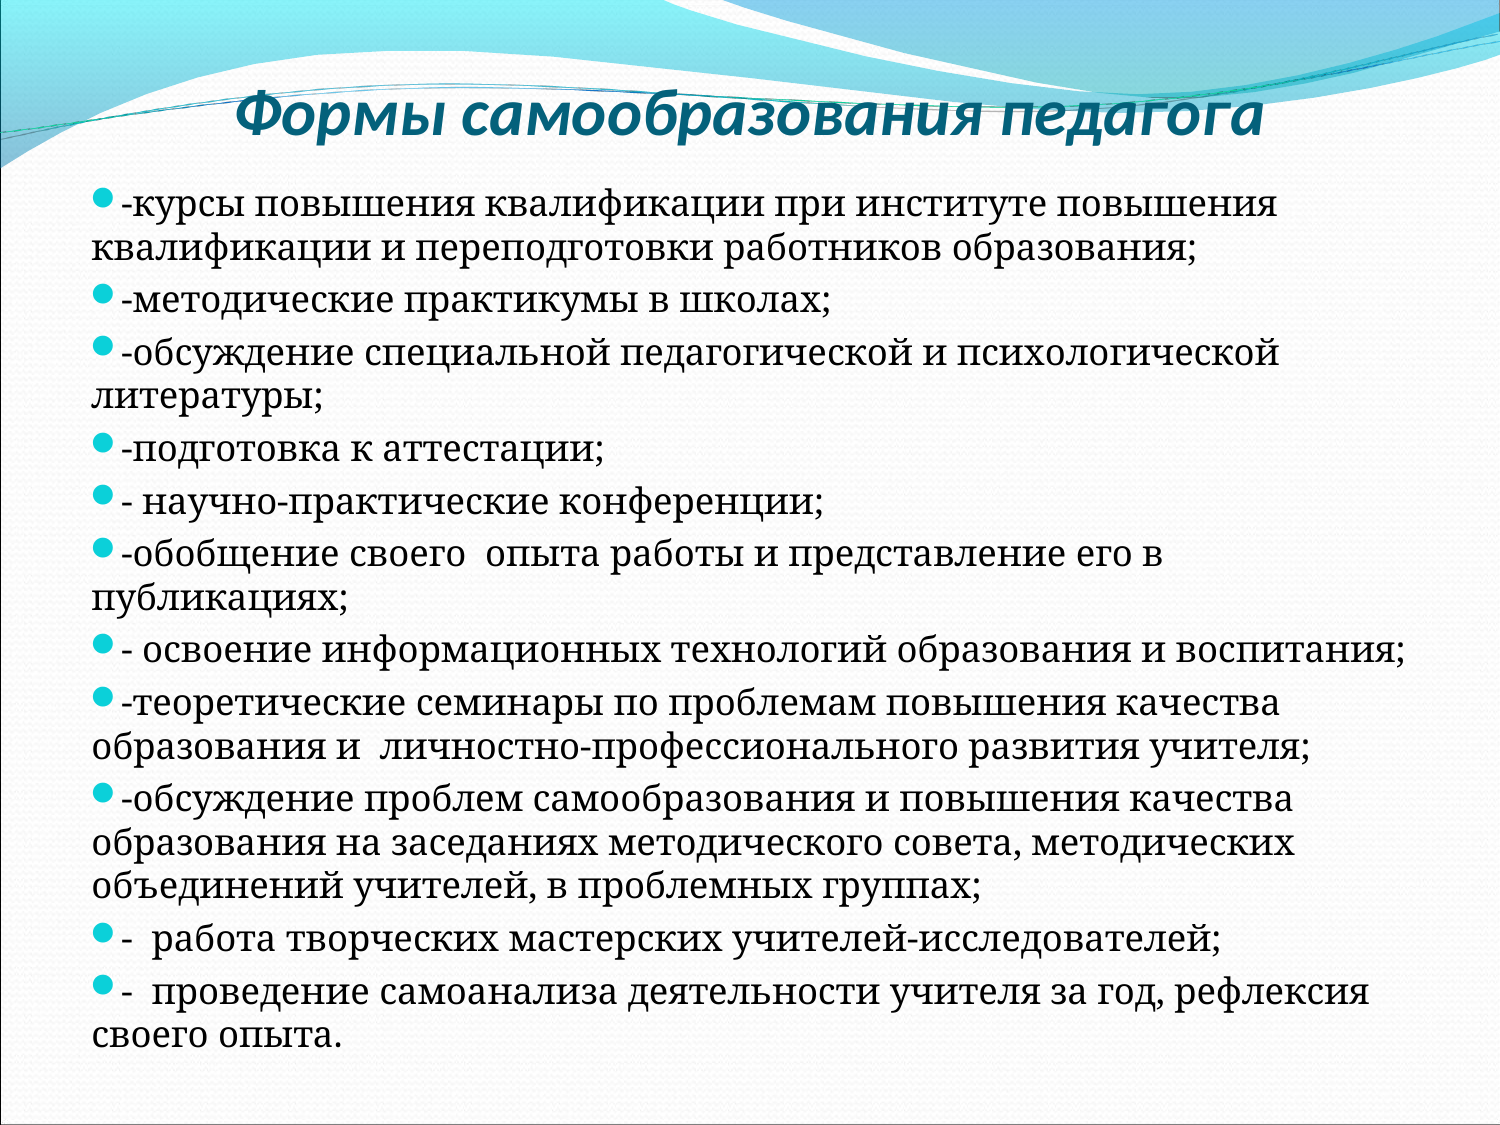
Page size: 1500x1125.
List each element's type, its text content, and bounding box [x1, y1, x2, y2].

picture [0, 0, 1500, 1125]
list -курсы повышения квалификации при институте повышения квалификации и переподготовки работников образования; -методические практикумы в школах; -обсуждение специальной педагогической и психологической литературы; -подготовка к аттестации; - научно-практические конференции; -обобщение своего опыта работы и представление его в публикациях; - освоение информационных технологий образования и воспитания; -теоретические семинары по проблемам повышения качества образования и личностно-профессионального развития учителя; -обсуждение проблем самообразования и повышения качества образования на заседаниях методического совета, методических объединений учителей, в проблемных группах; - работа творческих мастерских учителей-исследователей; - проведение самоанализа деятельности учителя за год, рефлексия своего опыта. [75, 172, 1426, 1083]
title Формы самообразования педагога [75, 61, 1426, 149]
